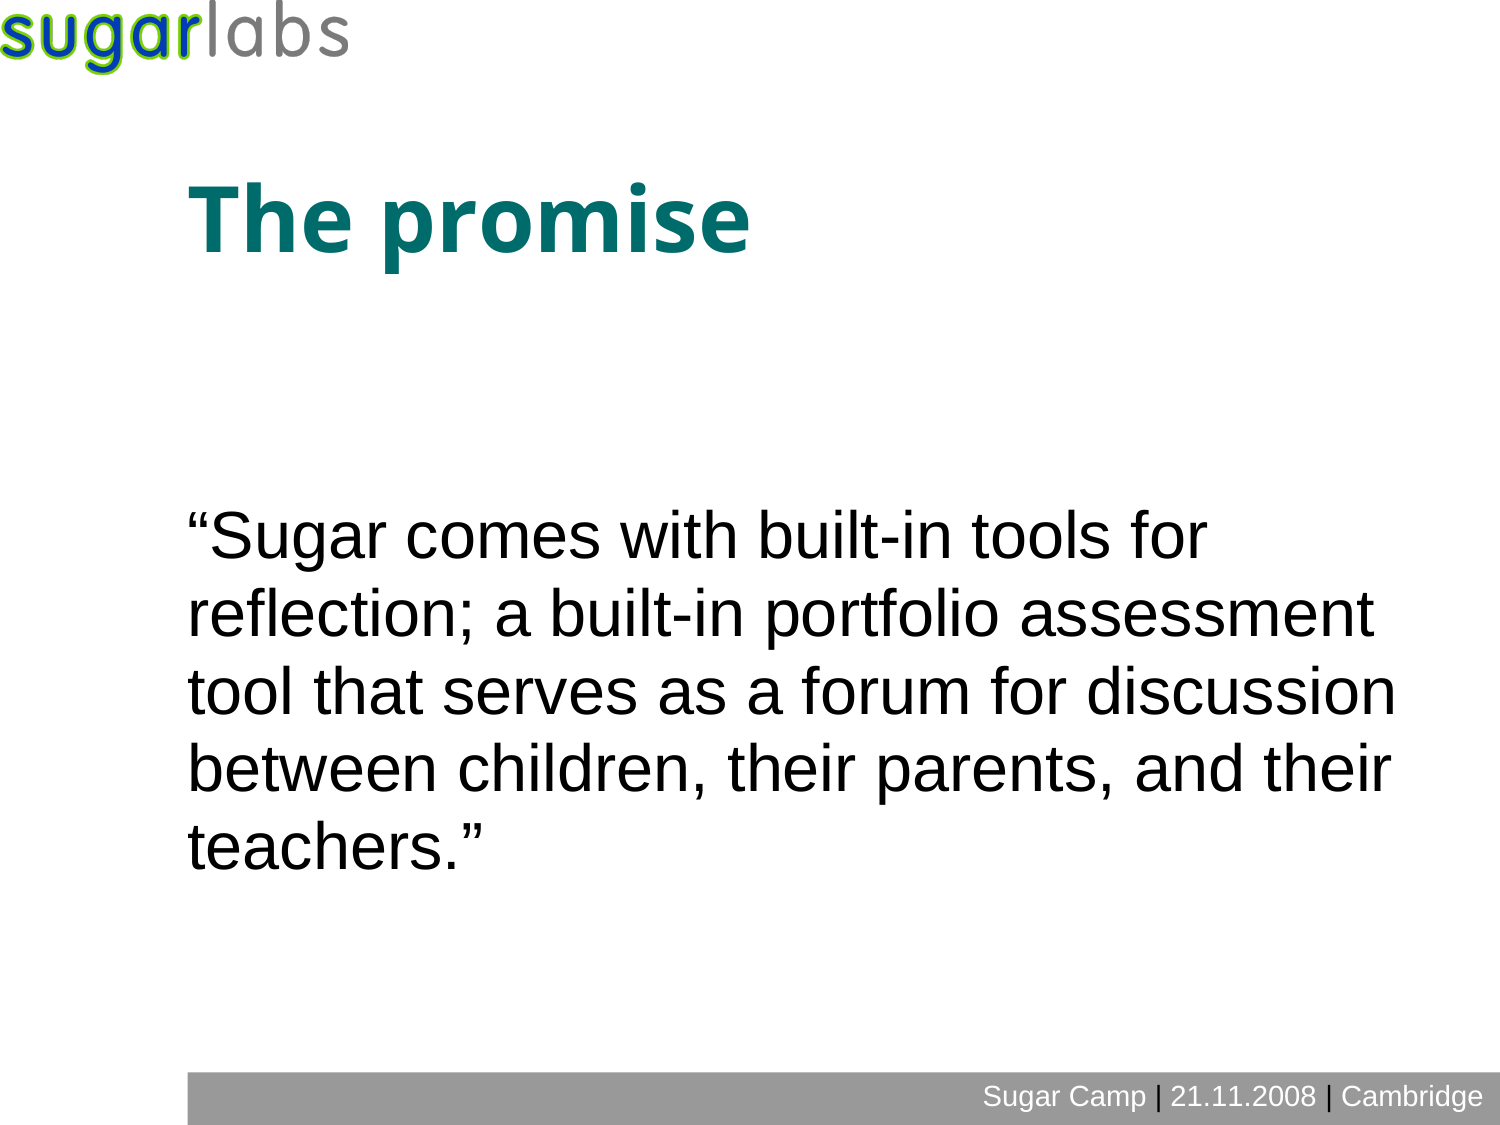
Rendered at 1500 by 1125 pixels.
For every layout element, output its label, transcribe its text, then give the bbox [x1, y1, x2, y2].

picture [0, 0, 348, 75]
subtitle “Sugar comes with built-in tools for reflection; a built-in portfolio assessment tool that serves as a forum for discussion between children, their parents, and their teachers.” [187, 344, 1425, 1035]
title The promise [187, 82, 1500, 331]
